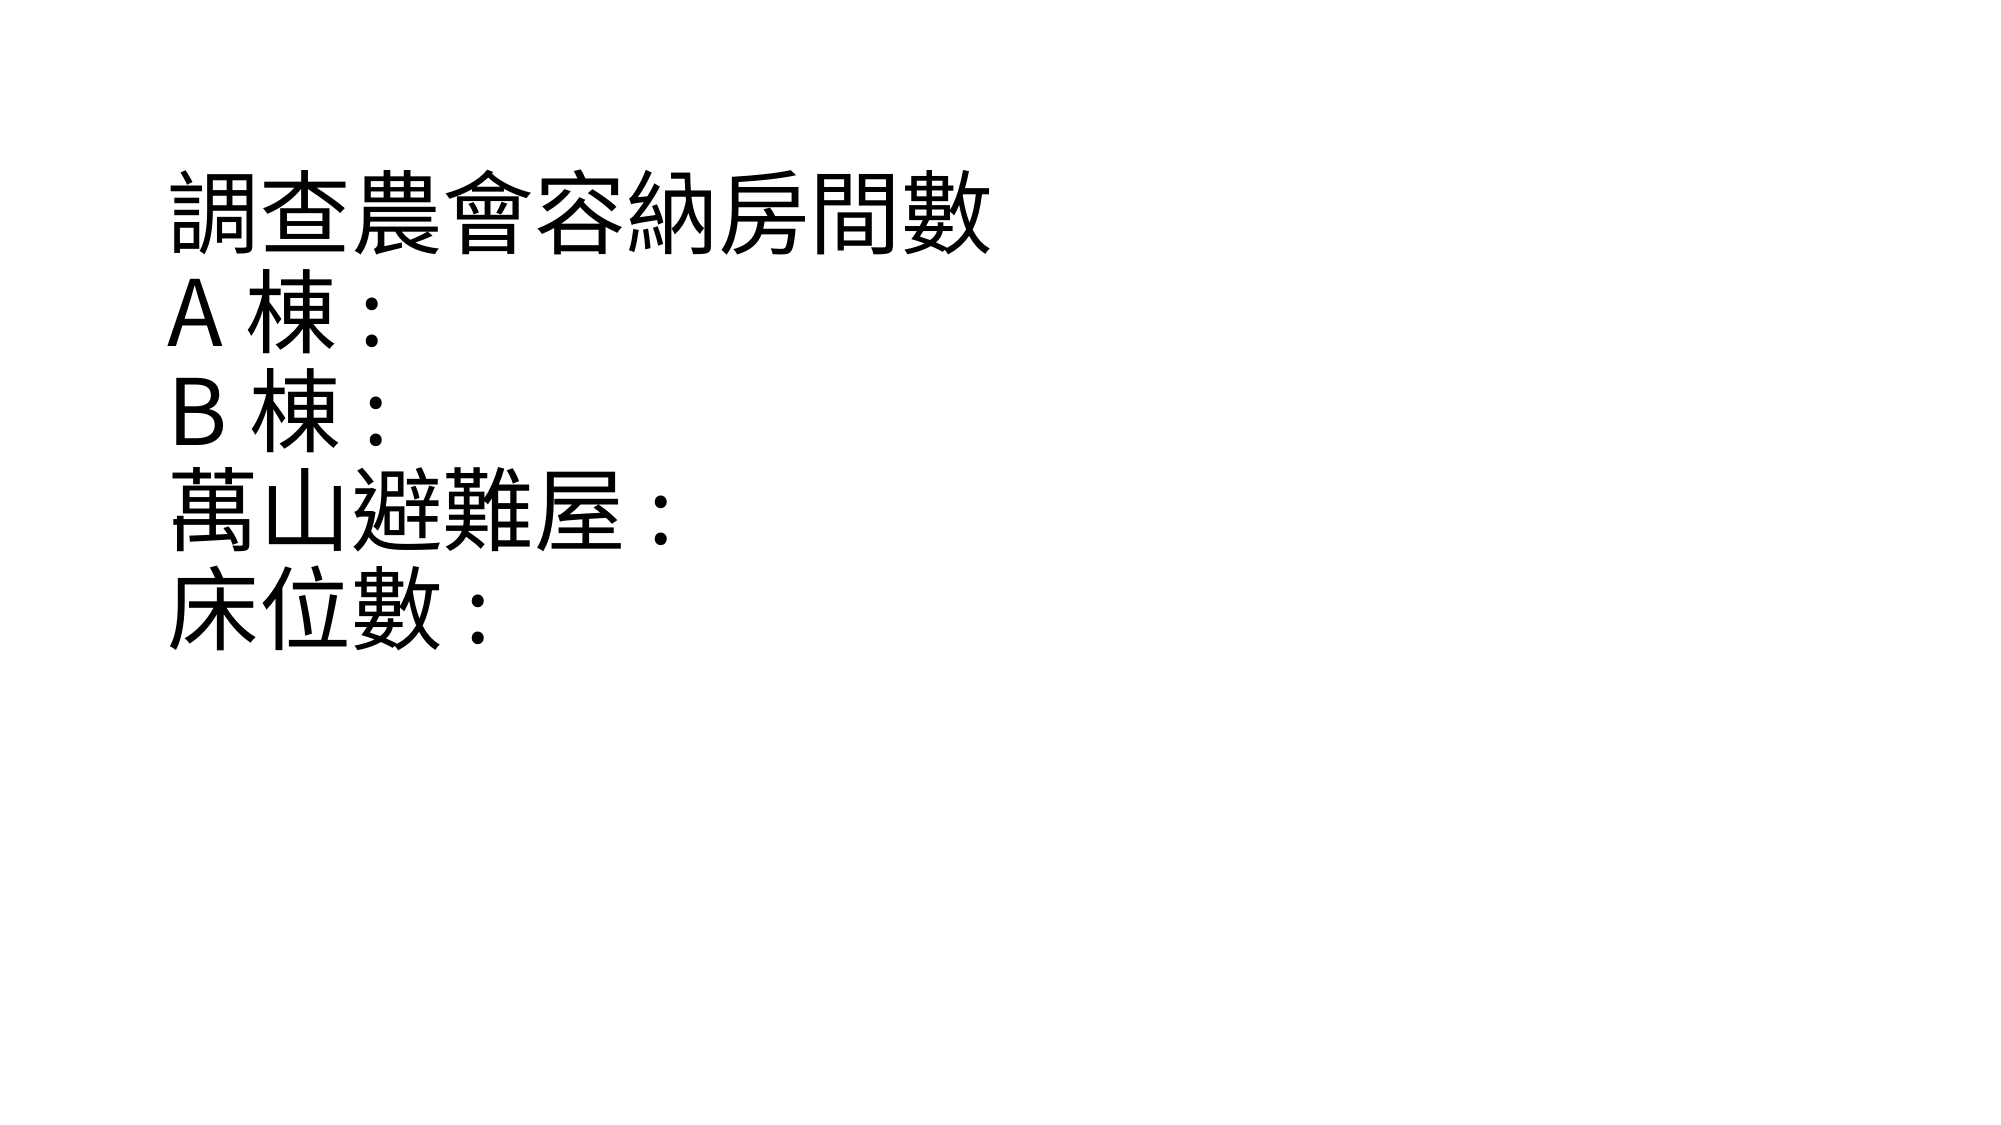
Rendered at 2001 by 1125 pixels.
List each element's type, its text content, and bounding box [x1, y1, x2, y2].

title 調查農會容納房間數 A棟: B棟: 萬山避難屋: 床位數: [152, 156, 1878, 786]
